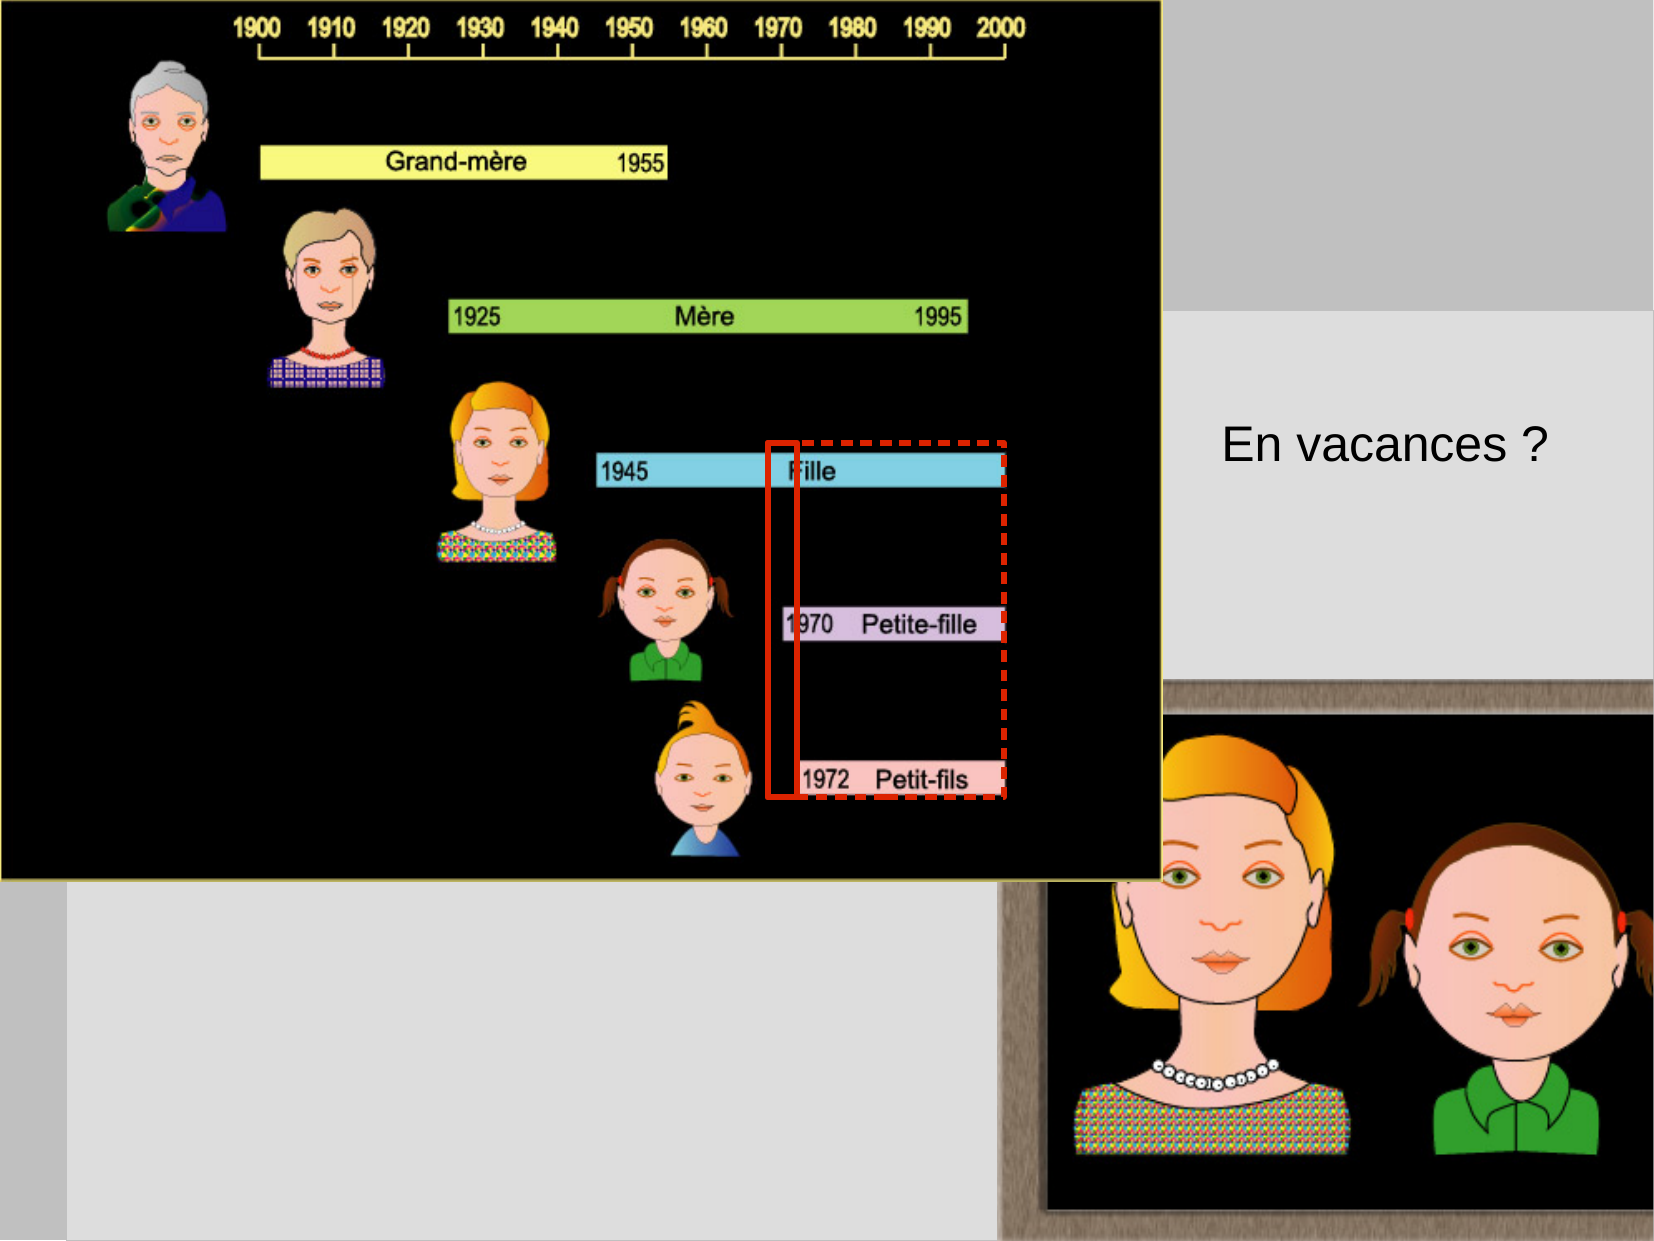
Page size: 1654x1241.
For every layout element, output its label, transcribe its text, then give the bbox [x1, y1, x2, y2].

text_box [767, 442, 1004, 798]
picture [0, 0, 1654, 1241]
text_box En vacances ? [1221, 416, 1550, 473]
